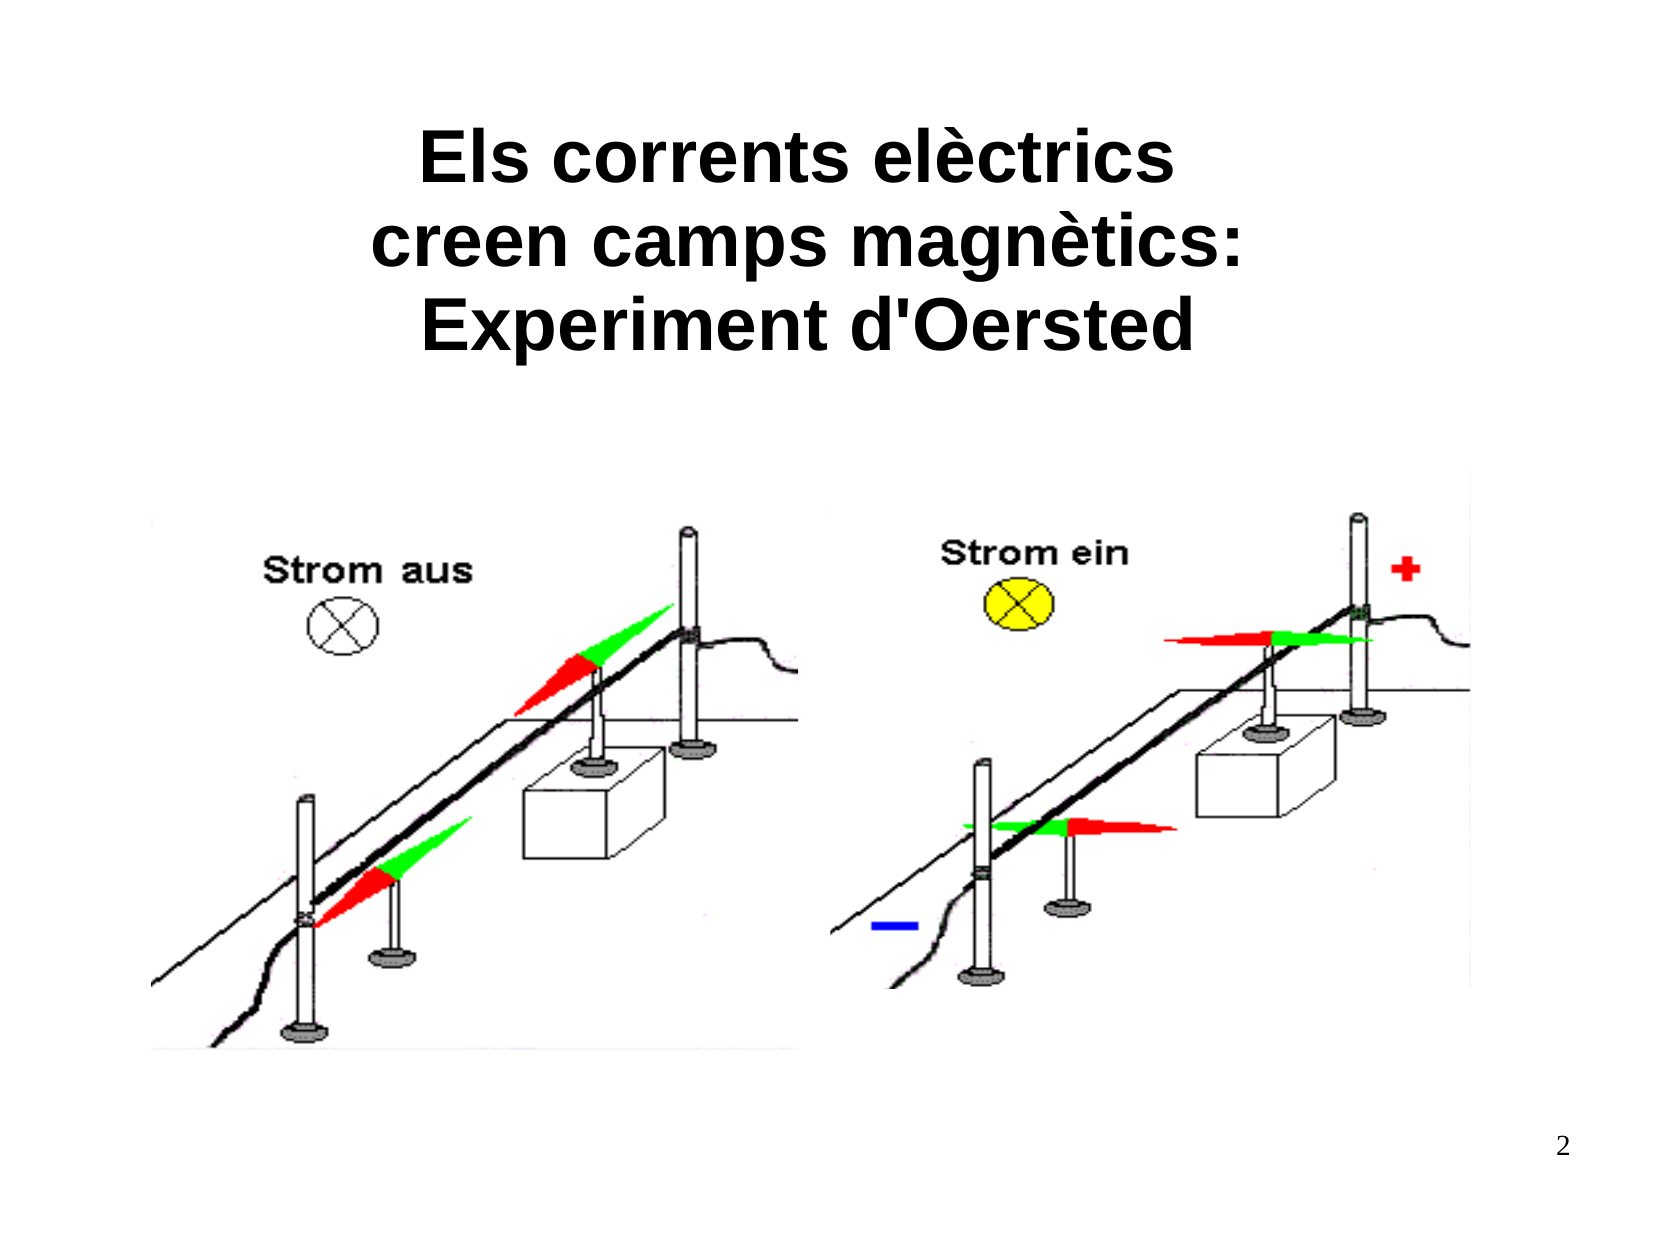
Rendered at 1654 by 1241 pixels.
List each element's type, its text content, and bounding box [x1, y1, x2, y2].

picture [151, 490, 799, 1050]
picture [830, 470, 1471, 989]
text_box Els corrents elèctrics creen camps magnètics: Experiment d'Oersted [351, 107, 1266, 374]
